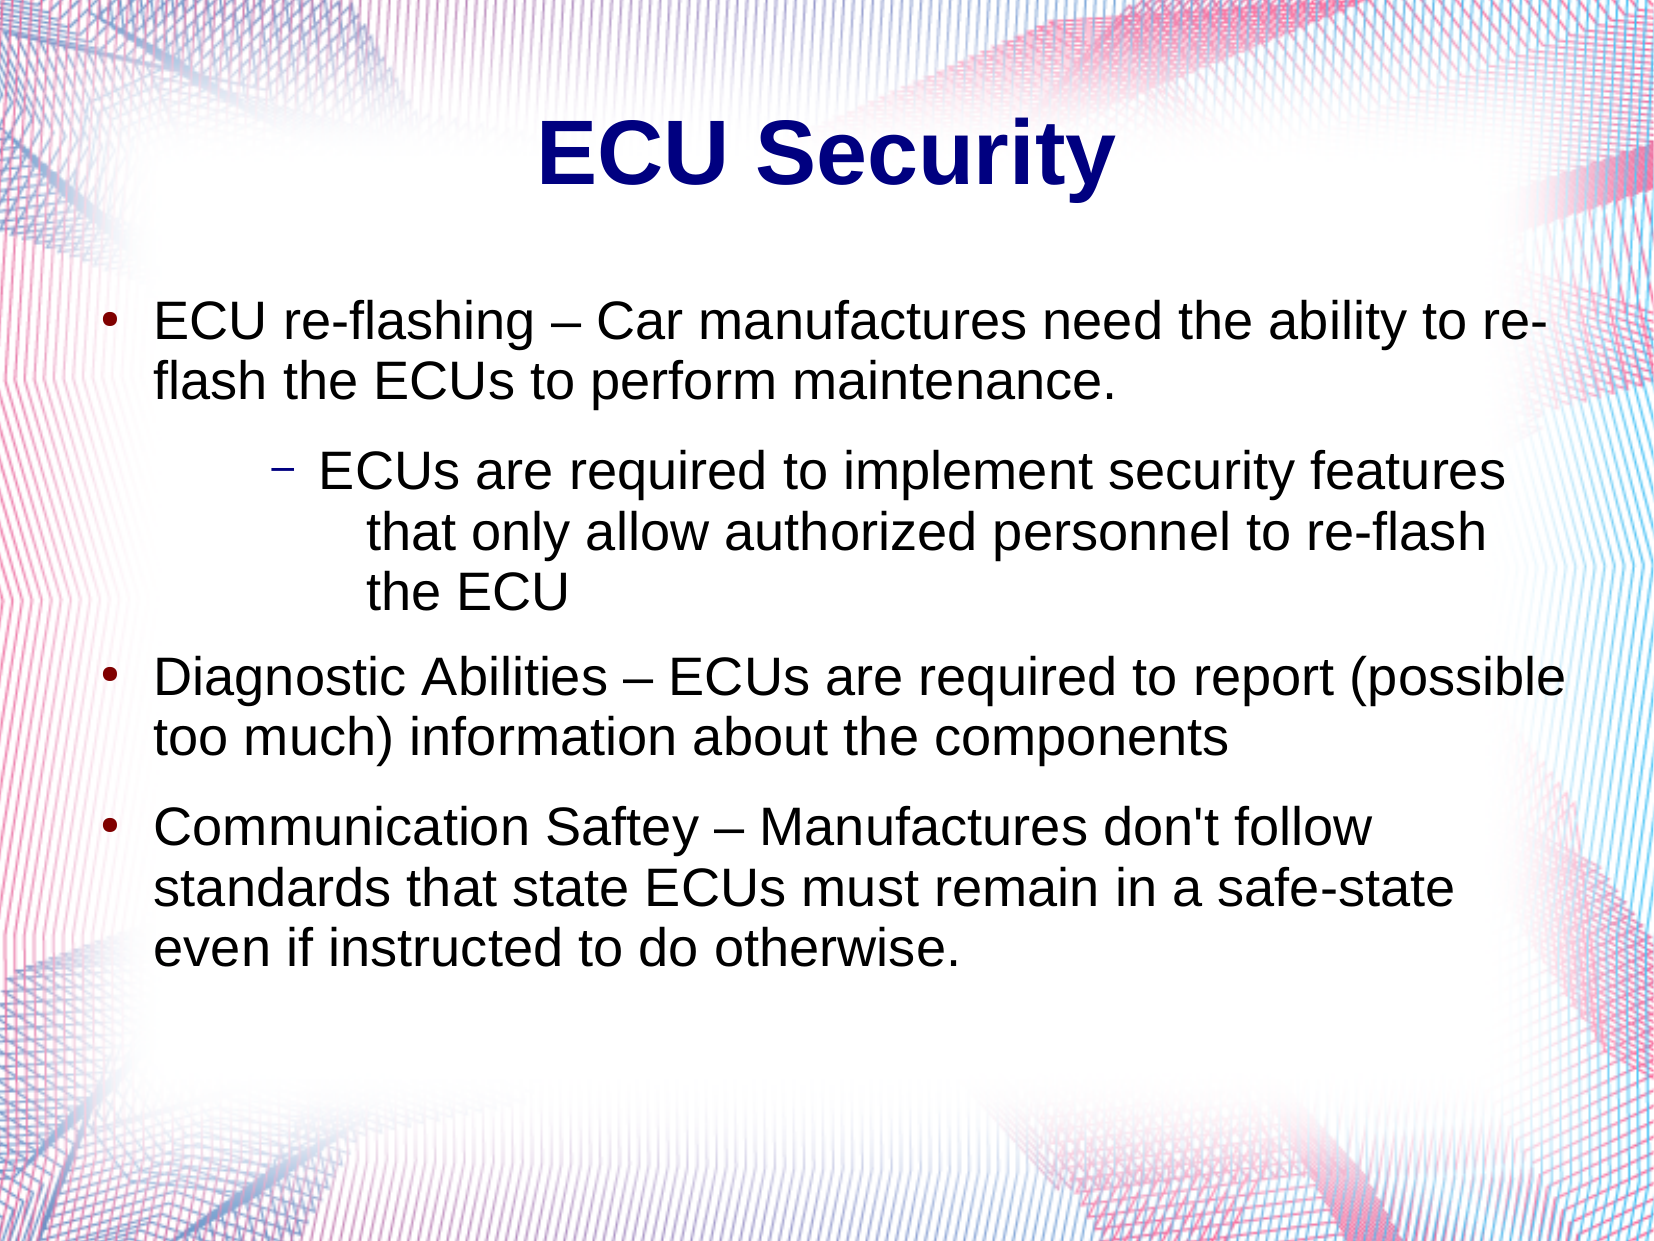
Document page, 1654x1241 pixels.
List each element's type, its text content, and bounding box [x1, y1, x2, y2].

picture [0, 0, 1654, 1241]
list ECU re-flashing – Car manufactures need the ability to re-flash the ECUs to perform maintenance. ECUs are required to implement security features that only allow authorized personnel to re-flash the ECU Diagnostic Abilities – ECUs are required to report (possible too much) information about the components Communication Saftey – Manufactures don't follow standards that state ECUs must remain in a safe-state even if instructed to do otherwise. [82, 290, 1571, 1109]
title ECU Security [82, 49, 1571, 257]
